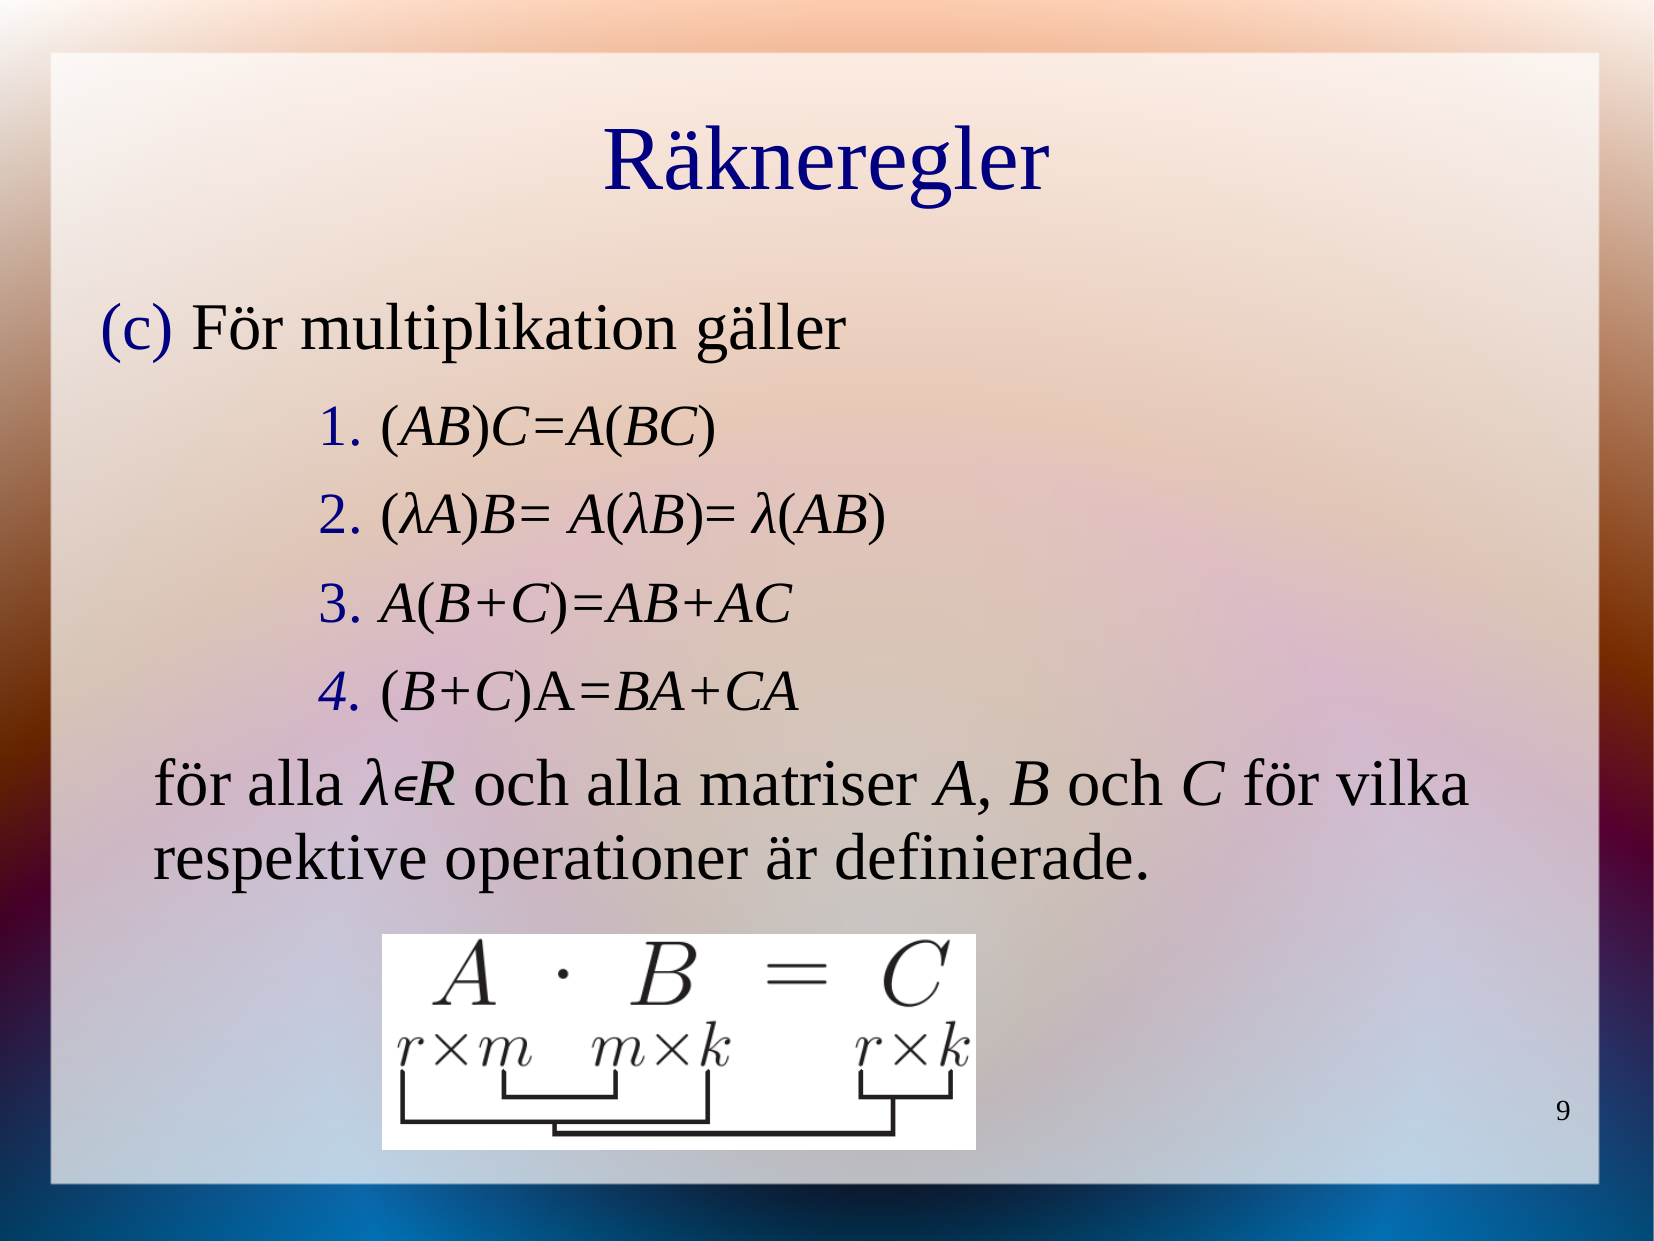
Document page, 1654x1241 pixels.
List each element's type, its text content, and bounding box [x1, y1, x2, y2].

list För multiplikation gäller (AB)C=A(BC) (λA)B= A(λB)= λ(AB) A(B+C)=AB+AC (B+C)A=BA+CA för alla λ∊R och alla matriser A, B och C för vilka respektive operationer är definierade. [82, 290, 1571, 1019]
title Räkneregler [82, 62, 1571, 256]
picture [0, 0, 1654, 1241]
